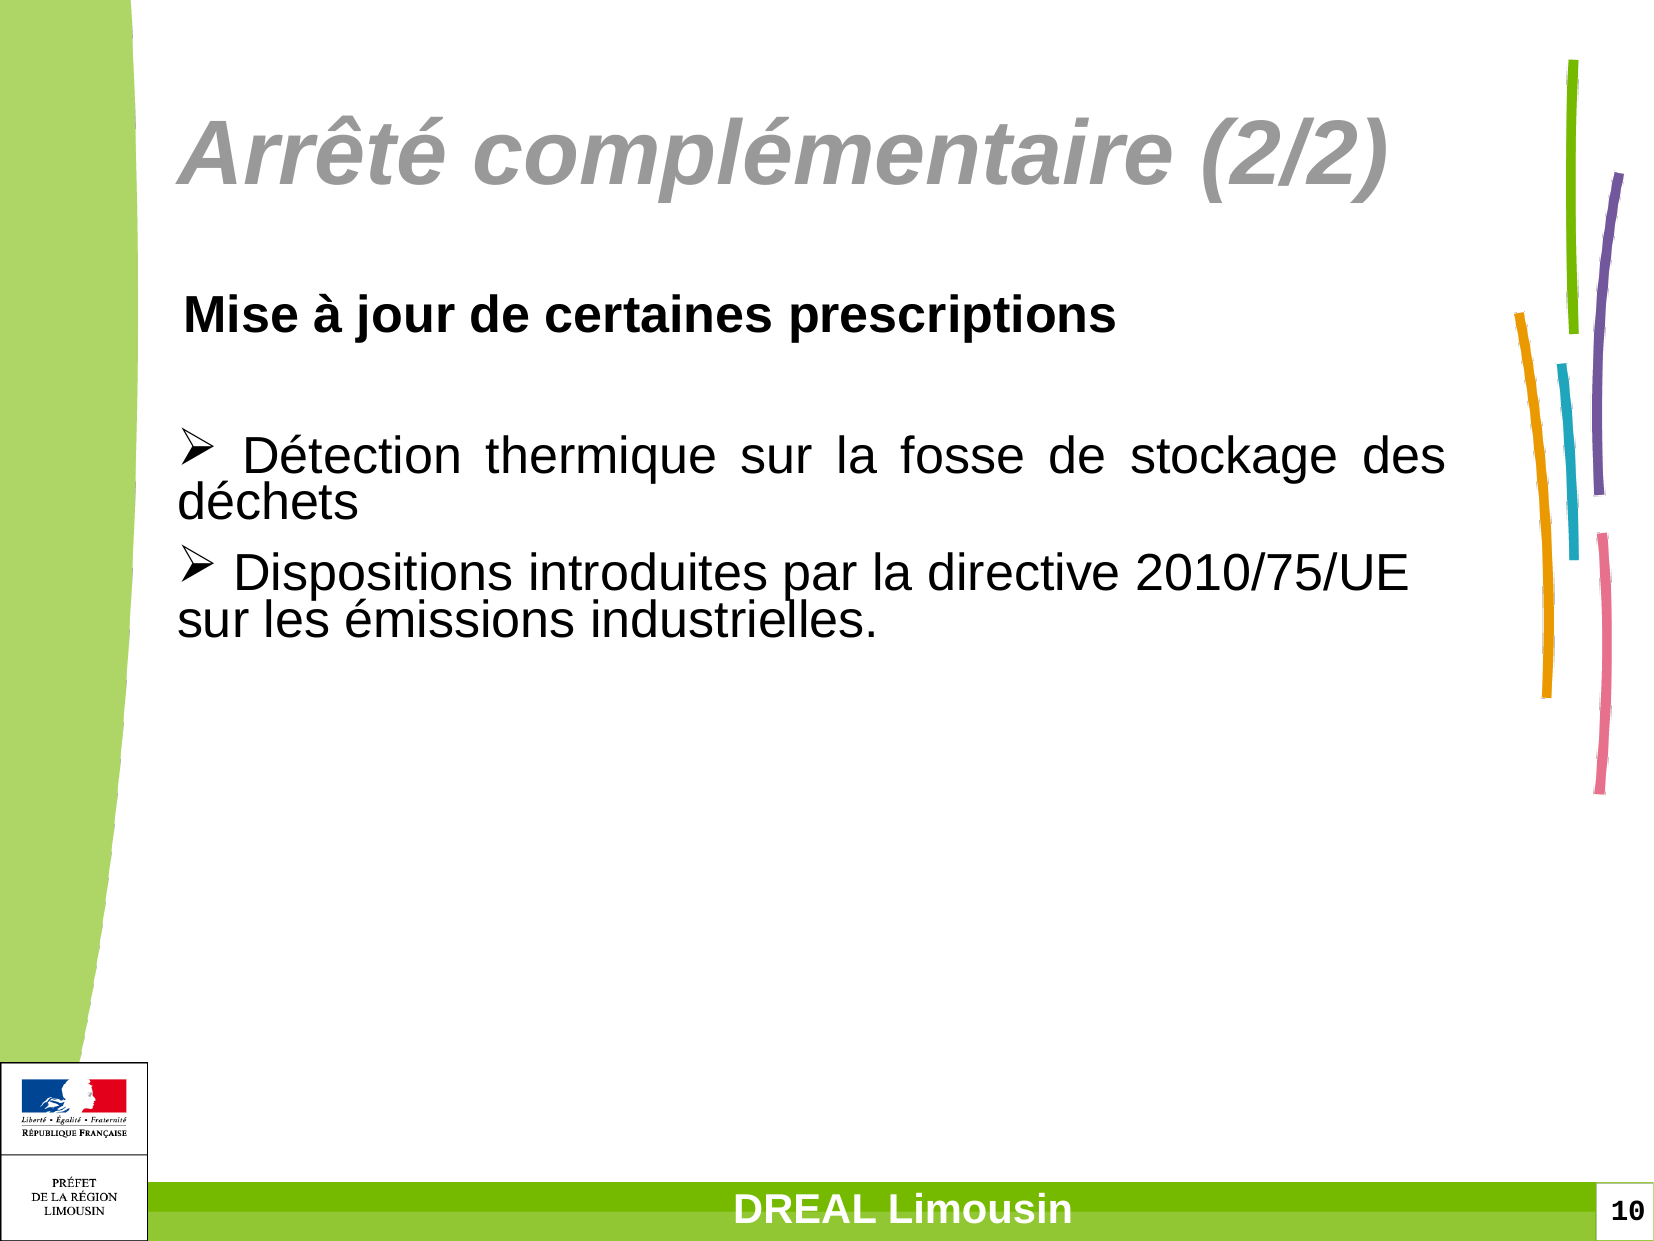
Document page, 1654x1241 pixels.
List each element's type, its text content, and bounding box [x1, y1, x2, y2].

list Mise à jour de certaines prescriptions Détection thermique sur la fosse de stockage des déchets Dispositions introduites par la directive 2010/75/UE sur les émissions industrielles. [177, 295, 1447, 1241]
picture [0, 0, 1654, 1241]
title Arrêté complémentaire (2/2) [177, 59, 1477, 260]
